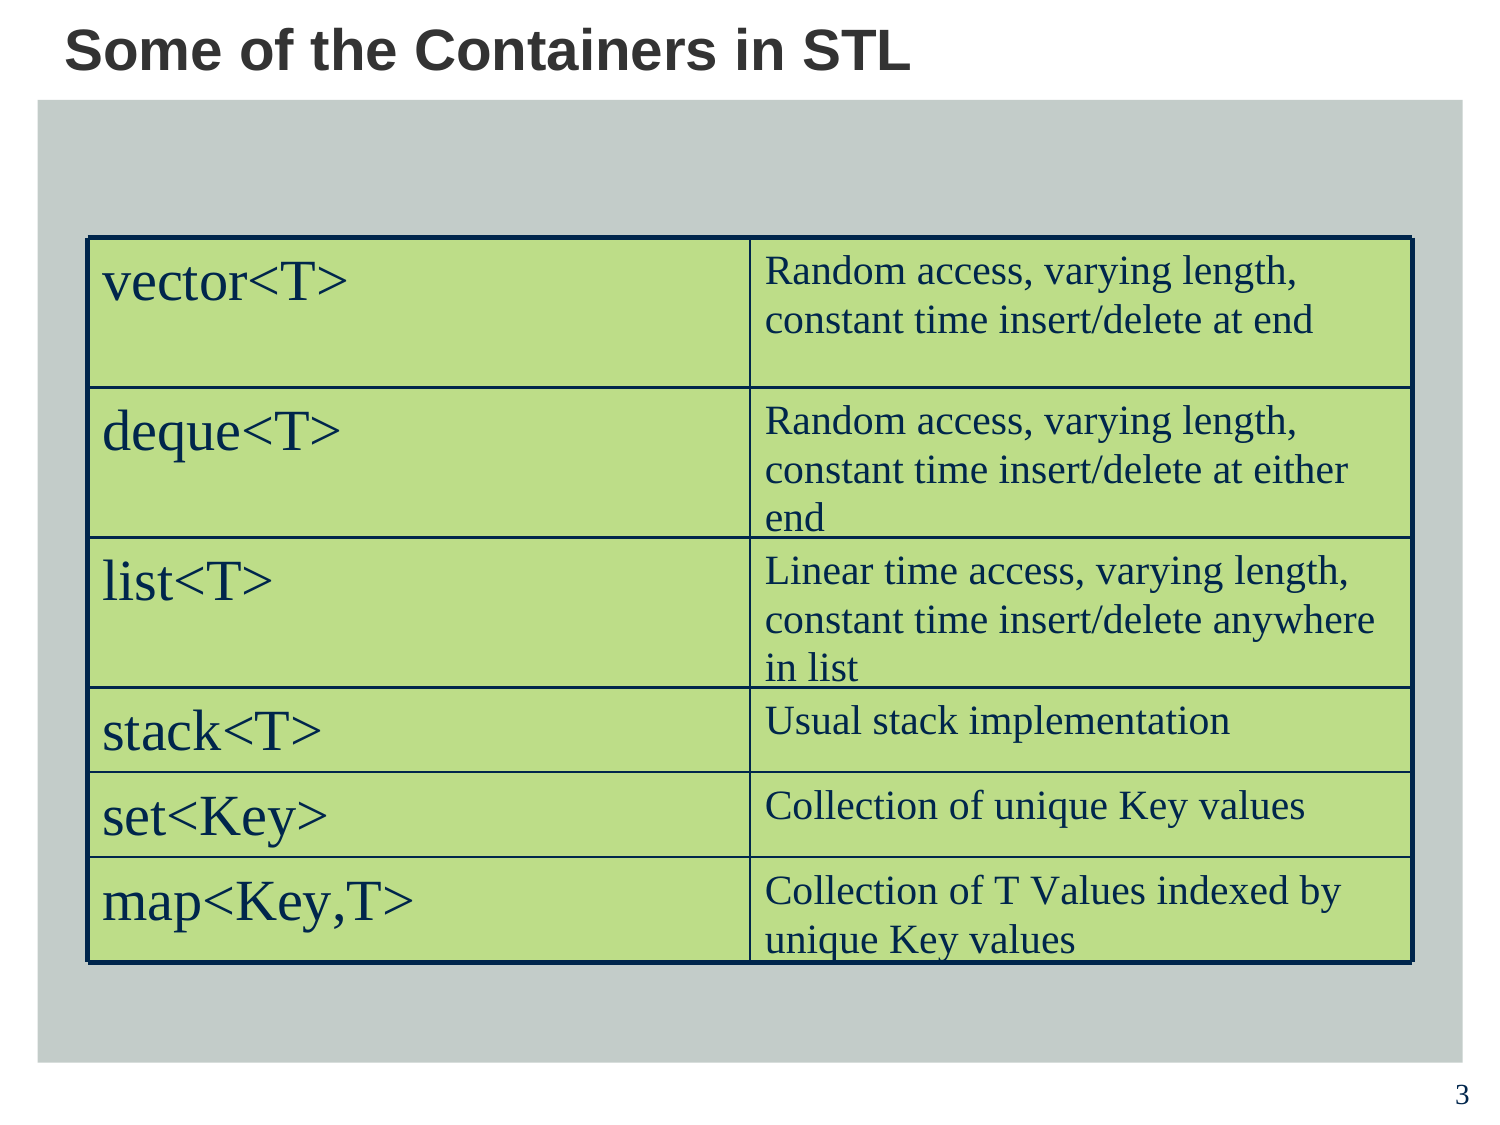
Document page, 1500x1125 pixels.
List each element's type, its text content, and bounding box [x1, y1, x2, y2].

list Usual stack implementation [751, 699, 1410, 771]
list Collection of T Values indexed by unique Key values [750, 962, 1413, 970]
list Linear time access, varying length, constant time insert/delete anywhere in list [751, 549, 1410, 686]
list Random access, varying length, constant time insert/delete at either end [751, 539, 1410, 549]
list vector<T> [90, 240, 749, 386]
list Random access, varying length, constant time insert/delete at either end [751, 389, 1410, 536]
list deque<T> [90, 389, 749, 536]
title Some of the Containers in STL [50, 0, 1450, 91]
list stack<T> [90, 689, 749, 771]
list Collection of T Values indexed by unique Key values [751, 858, 1410, 960]
list [37, 99, 1463, 1063]
list Linear time access, varying length, constant time insert/delete anywhere in list [751, 689, 1410, 699]
list Random access, varying length, constant time insert/delete at end [751, 240, 1410, 386]
list list<T> [90, 539, 749, 686]
list Collection of unique Key values [751, 773, 1410, 856]
list map<Key,T> [90, 858, 749, 960]
list set<Key> [90, 773, 749, 856]
